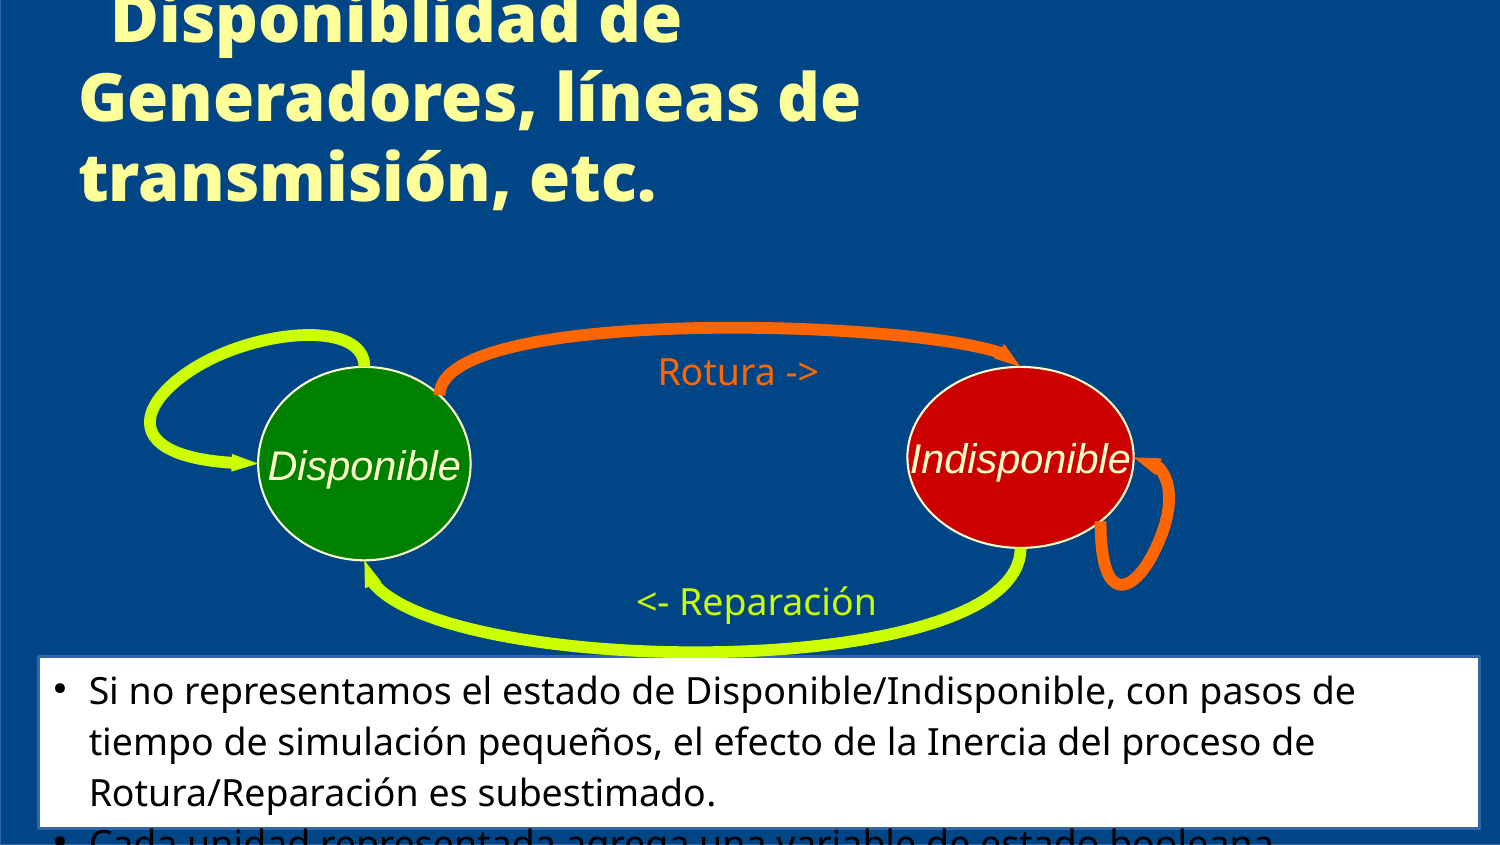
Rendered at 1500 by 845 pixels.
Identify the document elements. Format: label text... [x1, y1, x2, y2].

text_box [1160, 839, 1171, 845]
text_box [1116, 839, 1126, 845]
text_box [307, 830, 528, 845]
text_box [869, 839, 879, 845]
text_box [263, 830, 304, 845]
text_box [1138, 839, 1149, 845]
text_box [340, 839, 350, 845]
text_box [293, 839, 303, 845]
text_box [139, 839, 149, 845]
text_box [891, 830, 943, 845]
text_box [592, 839, 602, 845]
text_box [554, 15, 565, 33]
text_box [158, 343, 358, 463]
text_box [1059, 839, 1069, 845]
text_box [932, 839, 942, 845]
text_box [901, 839, 911, 845]
text_box Disponible [258, 367, 471, 561]
text_box [1193, 839, 1203, 845]
text_box [0, 0, 1500, 845]
text_box [461, 839, 471, 845]
text_box [469, 15, 480, 33]
text_box [384, 14, 394, 32]
text_box [438, 839, 448, 845]
text_box [614, 15, 625, 33]
title Disponiblidad de Generadores, líneas de transmisión, etc. [63, 56, 1149, 223]
text_box Rotura -> [642, 337, 864, 404]
text_box [1103, 459, 1161, 577]
text_box Indisponible [907, 366, 1134, 548]
text_box [1082, 839, 1093, 845]
text_box [729, 839, 739, 845]
text_box [1115, 830, 1180, 845]
text_box [986, 839, 996, 845]
text_box [399, 839, 409, 845]
text_box [94, 830, 150, 845]
text_box [1236, 839, 1246, 845]
text_box [366, 338, 1015, 645]
text_box [955, 839, 965, 845]
text_box [946, 830, 1070, 845]
text_box Si no representamos el estado de Disponible/Indisponible, con pasos de tiempo de simulación pequeños, el efecto de la Inercia del proceso de Rotura/Reparación es subestimado. Cada unidad representada agrega una variable de estado booleana. [38, 656, 1480, 829]
text_box [651, 839, 661, 845]
text_box [363, 839, 373, 845]
text_box [217, 839, 227, 845]
text_box [868, 830, 888, 845]
text_box [517, 839, 527, 845]
text_box [249, 839, 259, 845]
text_box [1073, 830, 1112, 845]
text_box <- Reparación [621, 568, 933, 635]
text_box [153, 830, 260, 845]
text_box [128, 5, 142, 31]
text_box [531, 830, 865, 845]
text_box [630, 839, 640, 845]
